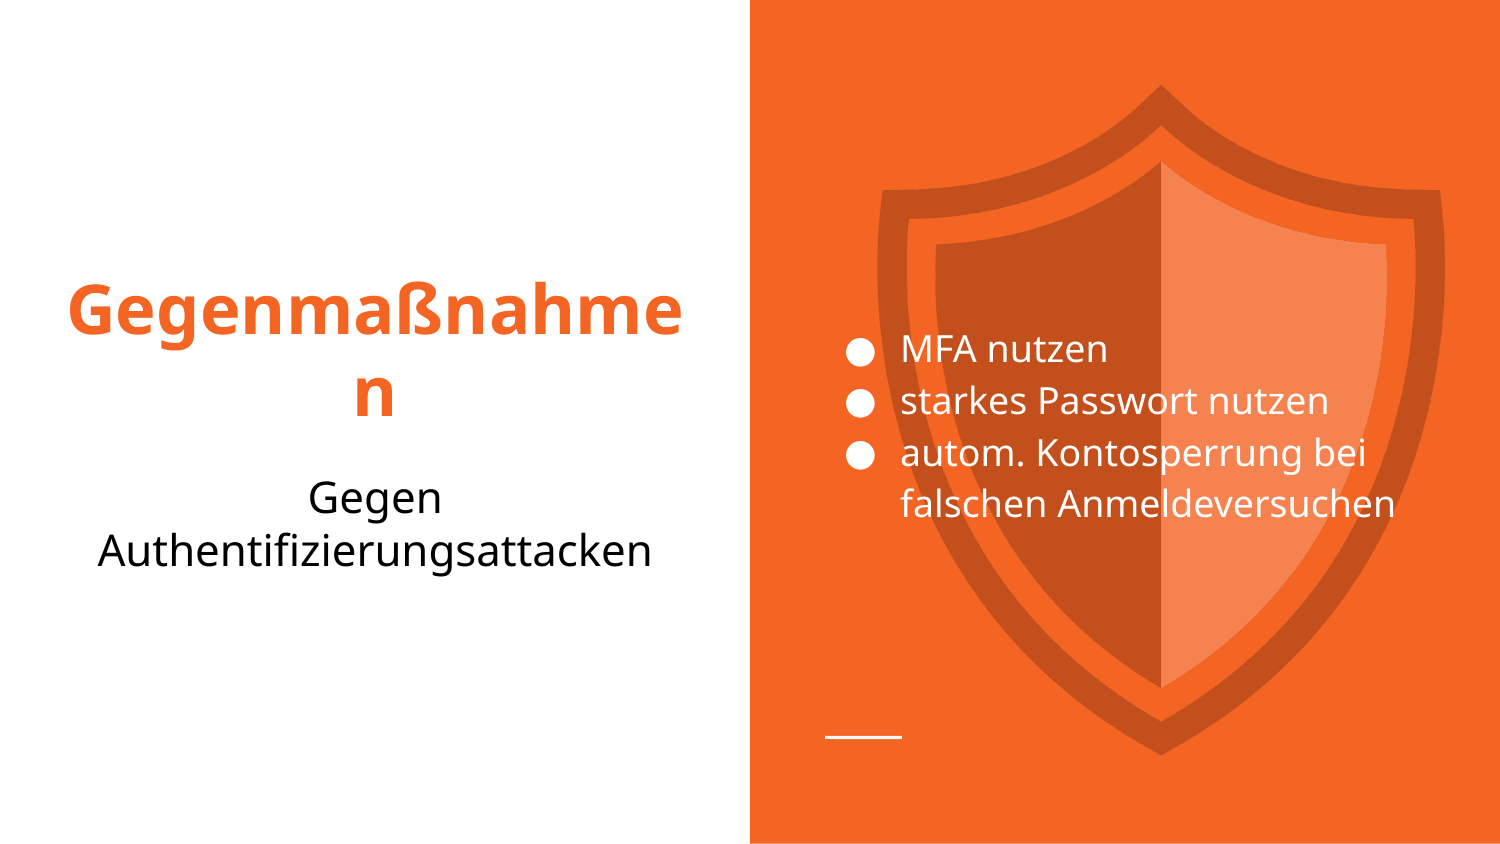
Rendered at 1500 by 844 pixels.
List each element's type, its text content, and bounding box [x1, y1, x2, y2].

subtitle Gegen Authentifizierungsattacken [27, 455, 724, 676]
picture [739, 0, 1500, 844]
title Gegenmaßnahmen [43, 229, 708, 446]
list MFA nutzen starkes Passwort nutzen autom. Kontosperrung bei falschen Anmeldeversuchen [810, 118, 1493, 725]
